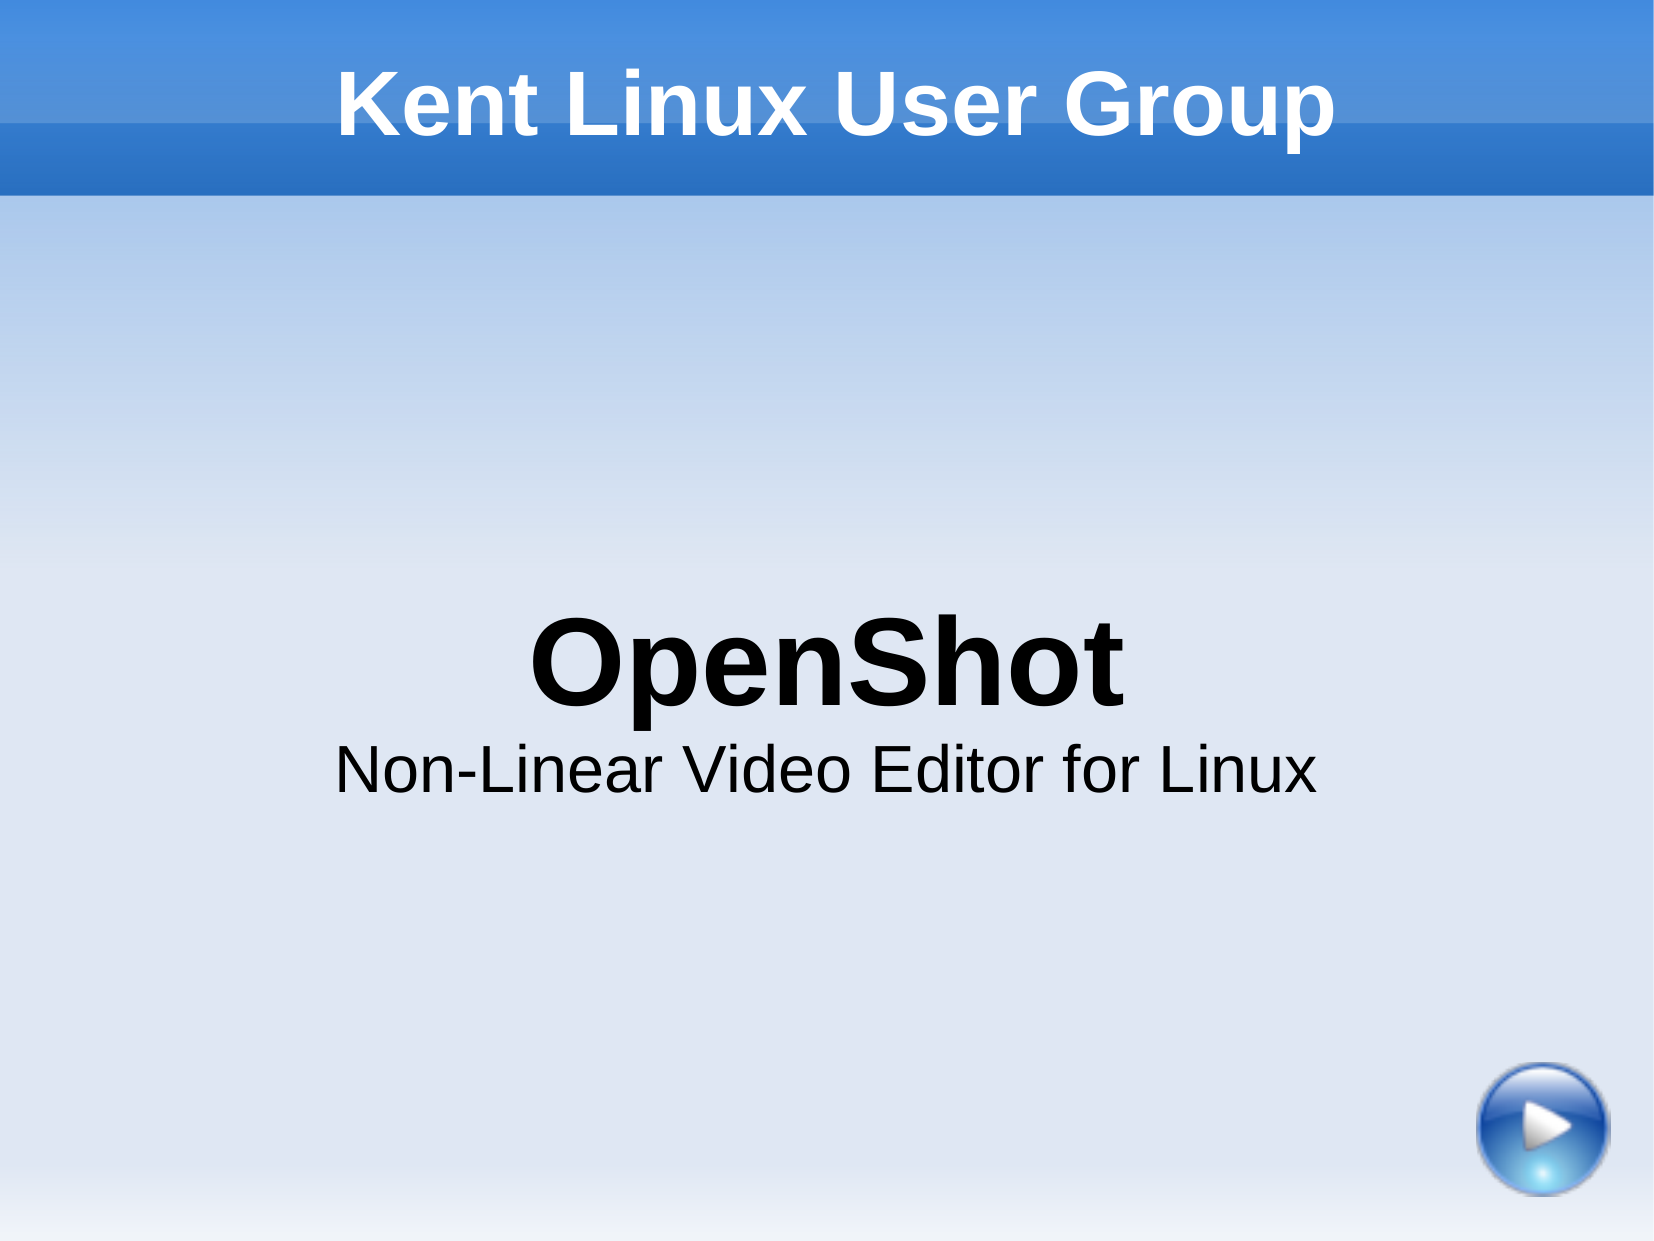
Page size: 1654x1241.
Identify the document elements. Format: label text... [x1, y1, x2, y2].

title Kent Linux User Group [76, 0, 1565, 208]
picture [0, 0, 1654, 1241]
subtitle OpenShot Non-Linear Video Editor for Linux [82, 290, 1571, 1109]
